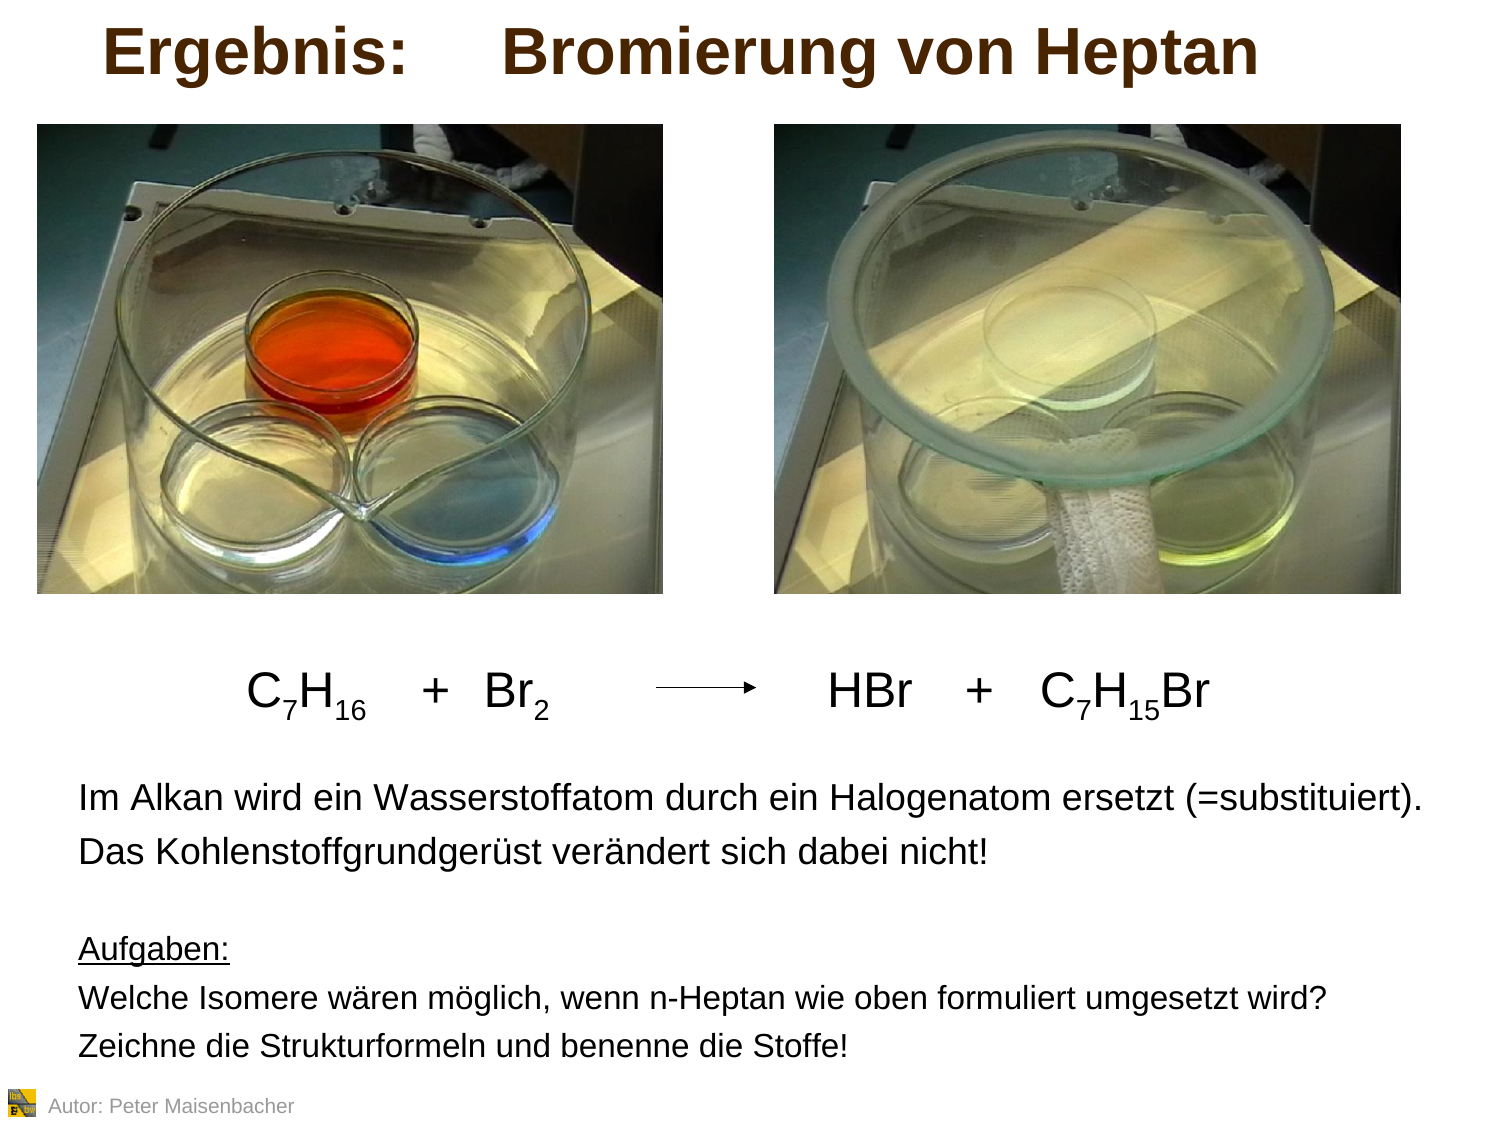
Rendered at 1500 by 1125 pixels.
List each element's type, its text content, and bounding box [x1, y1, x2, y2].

text_box + [950, 649, 1013, 726]
picture [37, 124, 663, 594]
text_box Br2 [468, 649, 569, 734]
title Ergebnis: Bromierung von Heptan [87, 0, 1363, 100]
picture [8, 1089, 36, 1117]
text_box HBr [812, 649, 938, 726]
text_box C7H16 [231, 649, 397, 734]
text_box + [406, 649, 469, 726]
text_box Im Alkan wird ein Wasserstoffatom durch ein Halogenatom ersetzt (=substituiert). Das Kohlenstoffgrundgerüst verändert sich dabei nicht! Aufgaben: Welche Isomere wären möglich, wenn n-Heptan wie oben formuliert umgesetzt wird? Zeichne die Strukturformeln und benenne die Stoffe! [63, 764, 1439, 1072]
text_box C7H15Br [1024, 649, 1276, 734]
picture [774, 124, 1401, 594]
